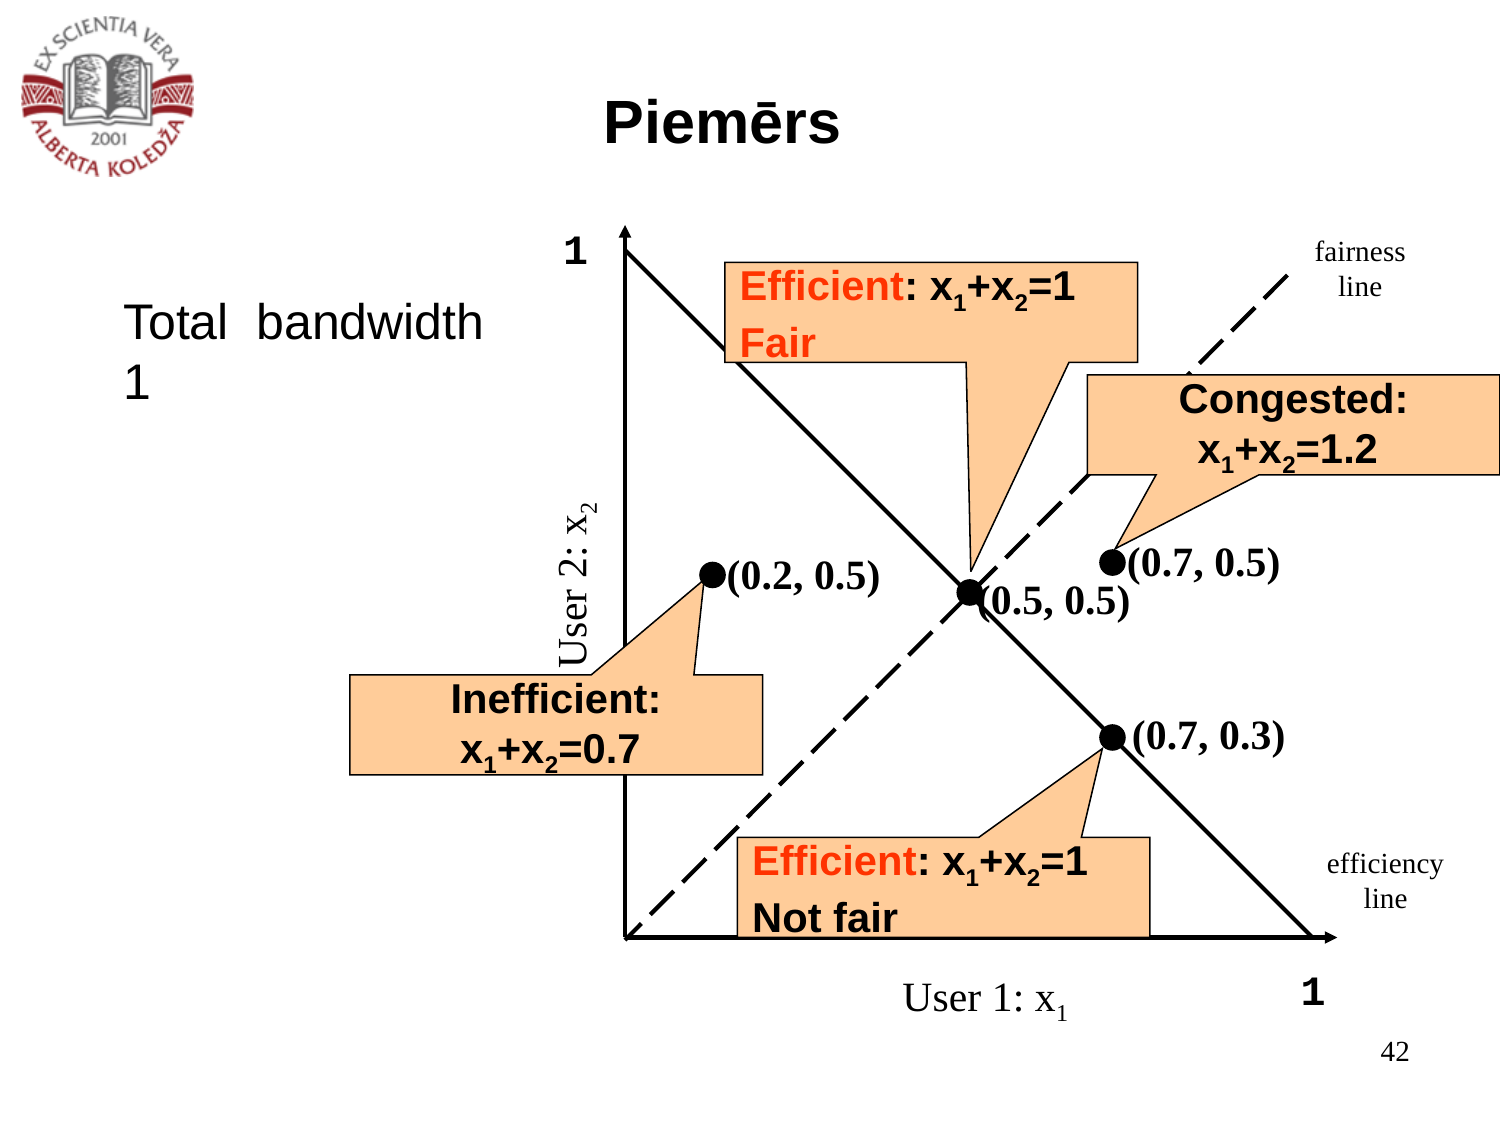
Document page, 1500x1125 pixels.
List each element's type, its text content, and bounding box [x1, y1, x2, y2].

text_box Congested: x1+x2=1.2 [1087, 374, 1500, 527]
text_box (0.7, 0.3) [1117, 699, 1301, 766]
text_box [1099, 550, 1111, 564]
text_box [1099, 724, 1117, 751]
text_box [699, 562, 711, 588]
text_box User 1: x1 [887, 962, 1084, 1034]
text_box [957, 583, 961, 602]
text_box efficiency line [1312, 837, 1460, 923]
picture [21, 16, 194, 177]
text_box (0.5, 0.5) [961, 564, 1146, 631]
text_box Efficient: x1+x2=1 Not fair [737, 748, 1150, 938]
text_box Inefficient: x1+x2=0.7 [349, 582, 763, 775]
text_box Efficient: x1+x2=1 Fair [724, 262, 1138, 564]
title Piemērs [50, 62, 1374, 175]
text_box (0.7, 0.5) [1111, 527, 1296, 593]
text_box <skaitlis> [1074, 1025, 1426, 1101]
text_box (0.2, 0.5) [711, 539, 896, 606]
text_box fairness line [1299, 224, 1421, 310]
text_box User 2: x2 [538, 487, 610, 674]
text_box 1 [1285, 955, 1341, 1022]
text_box 1 [548, 214, 603, 281]
list Total bandwidth 1 [37, 282, 538, 1006]
